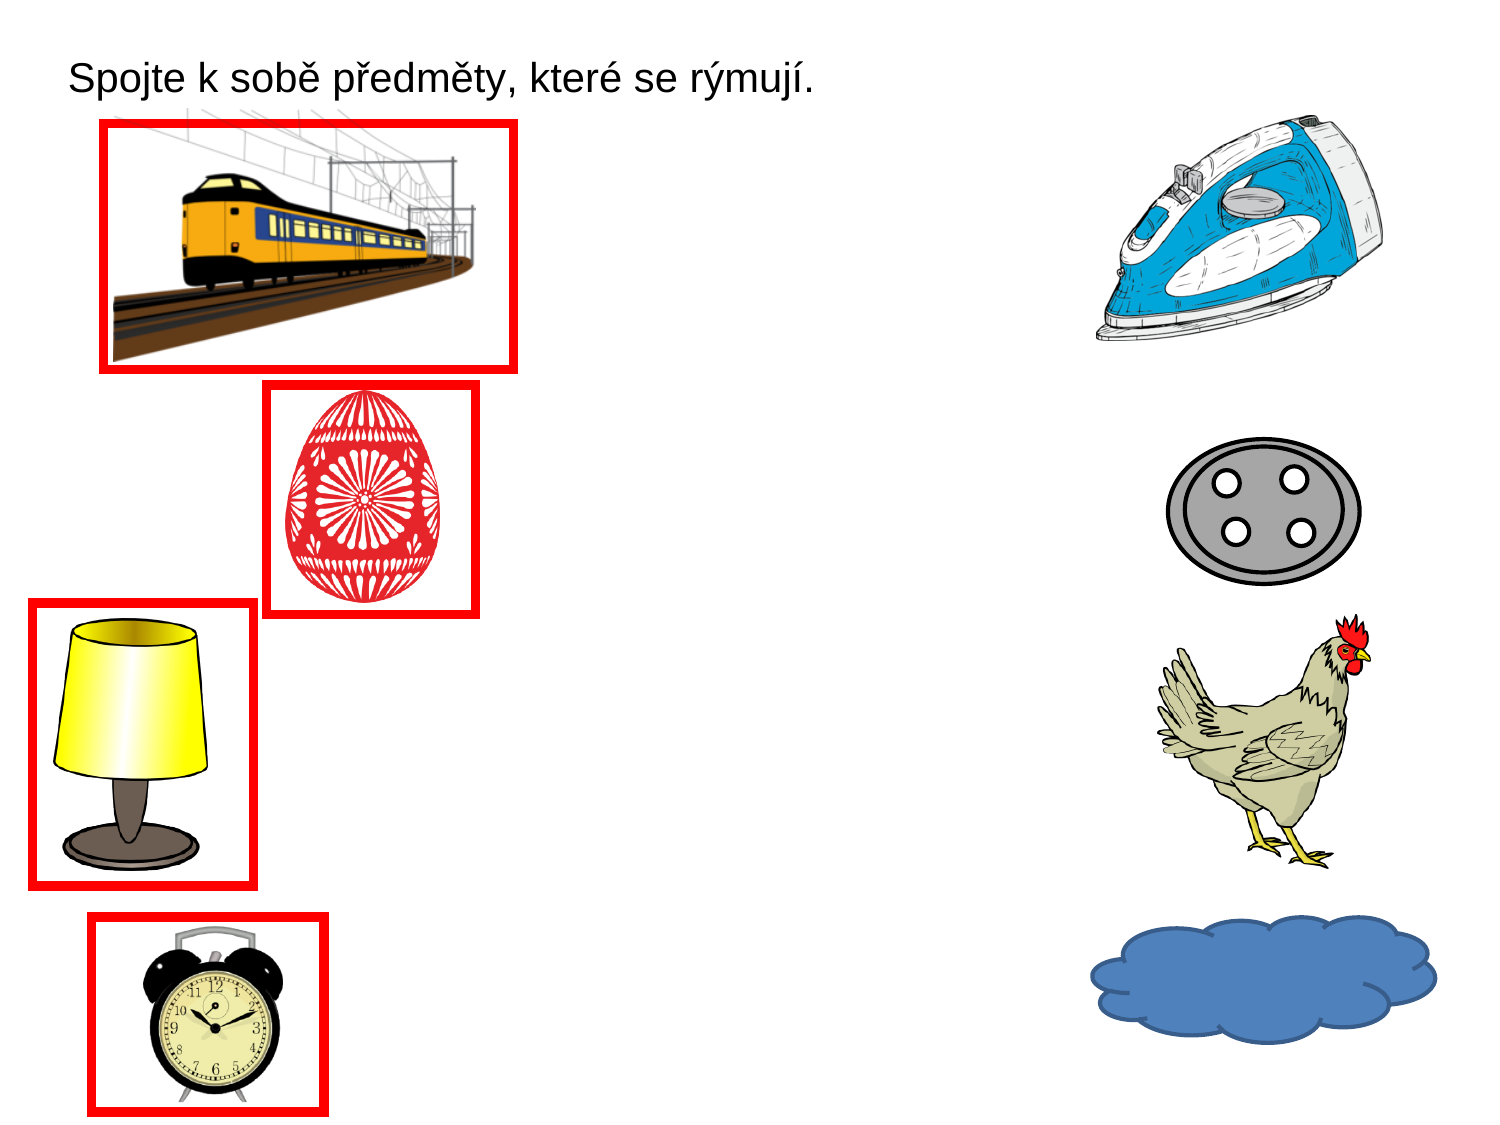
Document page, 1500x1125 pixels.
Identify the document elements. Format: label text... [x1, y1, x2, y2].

picture [143, 924, 283, 1105]
text_box Spojte k sobě předměty, které se rýmují. [53, 42, 831, 109]
text_box [103, 123, 514, 370]
picture [285, 390, 440, 603]
picture [53, 618, 208, 871]
picture [113, 108, 476, 362]
text_box [266, 385, 476, 615]
picture [1157, 614, 1371, 869]
text_box [1167, 439, 1360, 584]
picture [1096, 115, 1383, 341]
text_box [1092, 917, 1436, 1043]
text_box [32, 602, 254, 886]
text_box [91, 916, 324, 1112]
